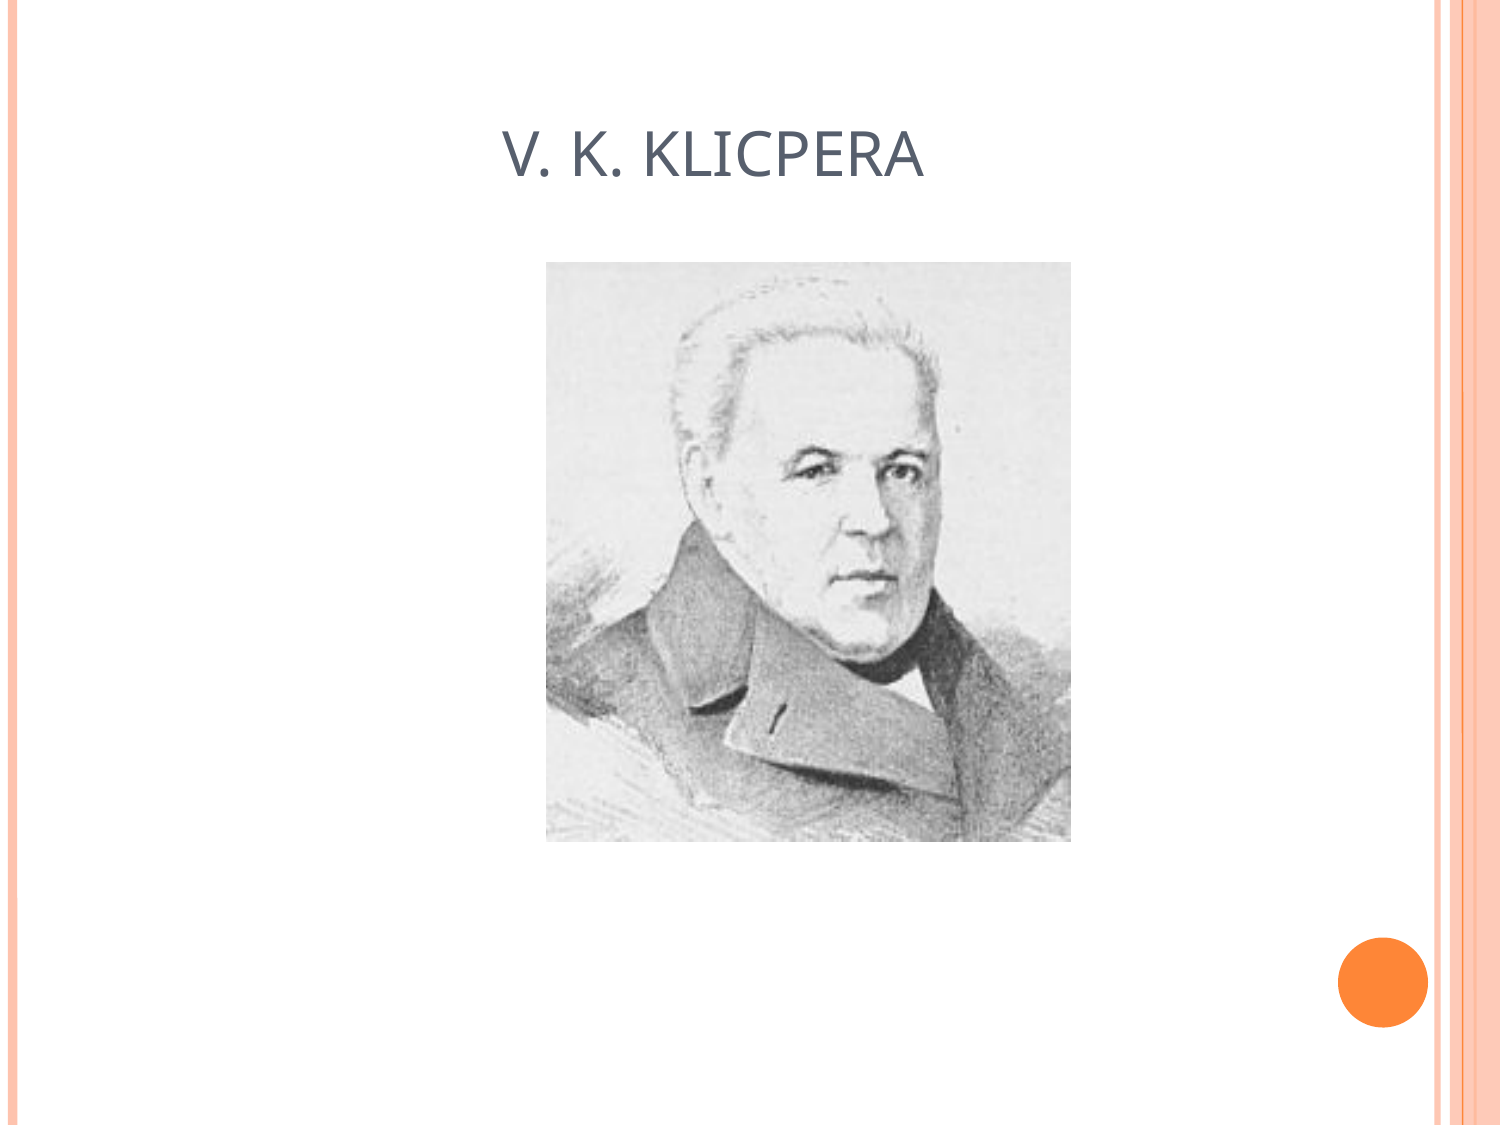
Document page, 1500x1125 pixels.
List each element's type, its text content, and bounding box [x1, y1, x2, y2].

title V. K. Klicpera [487, 66, 1500, 197]
picture [546, 263, 1071, 842]
